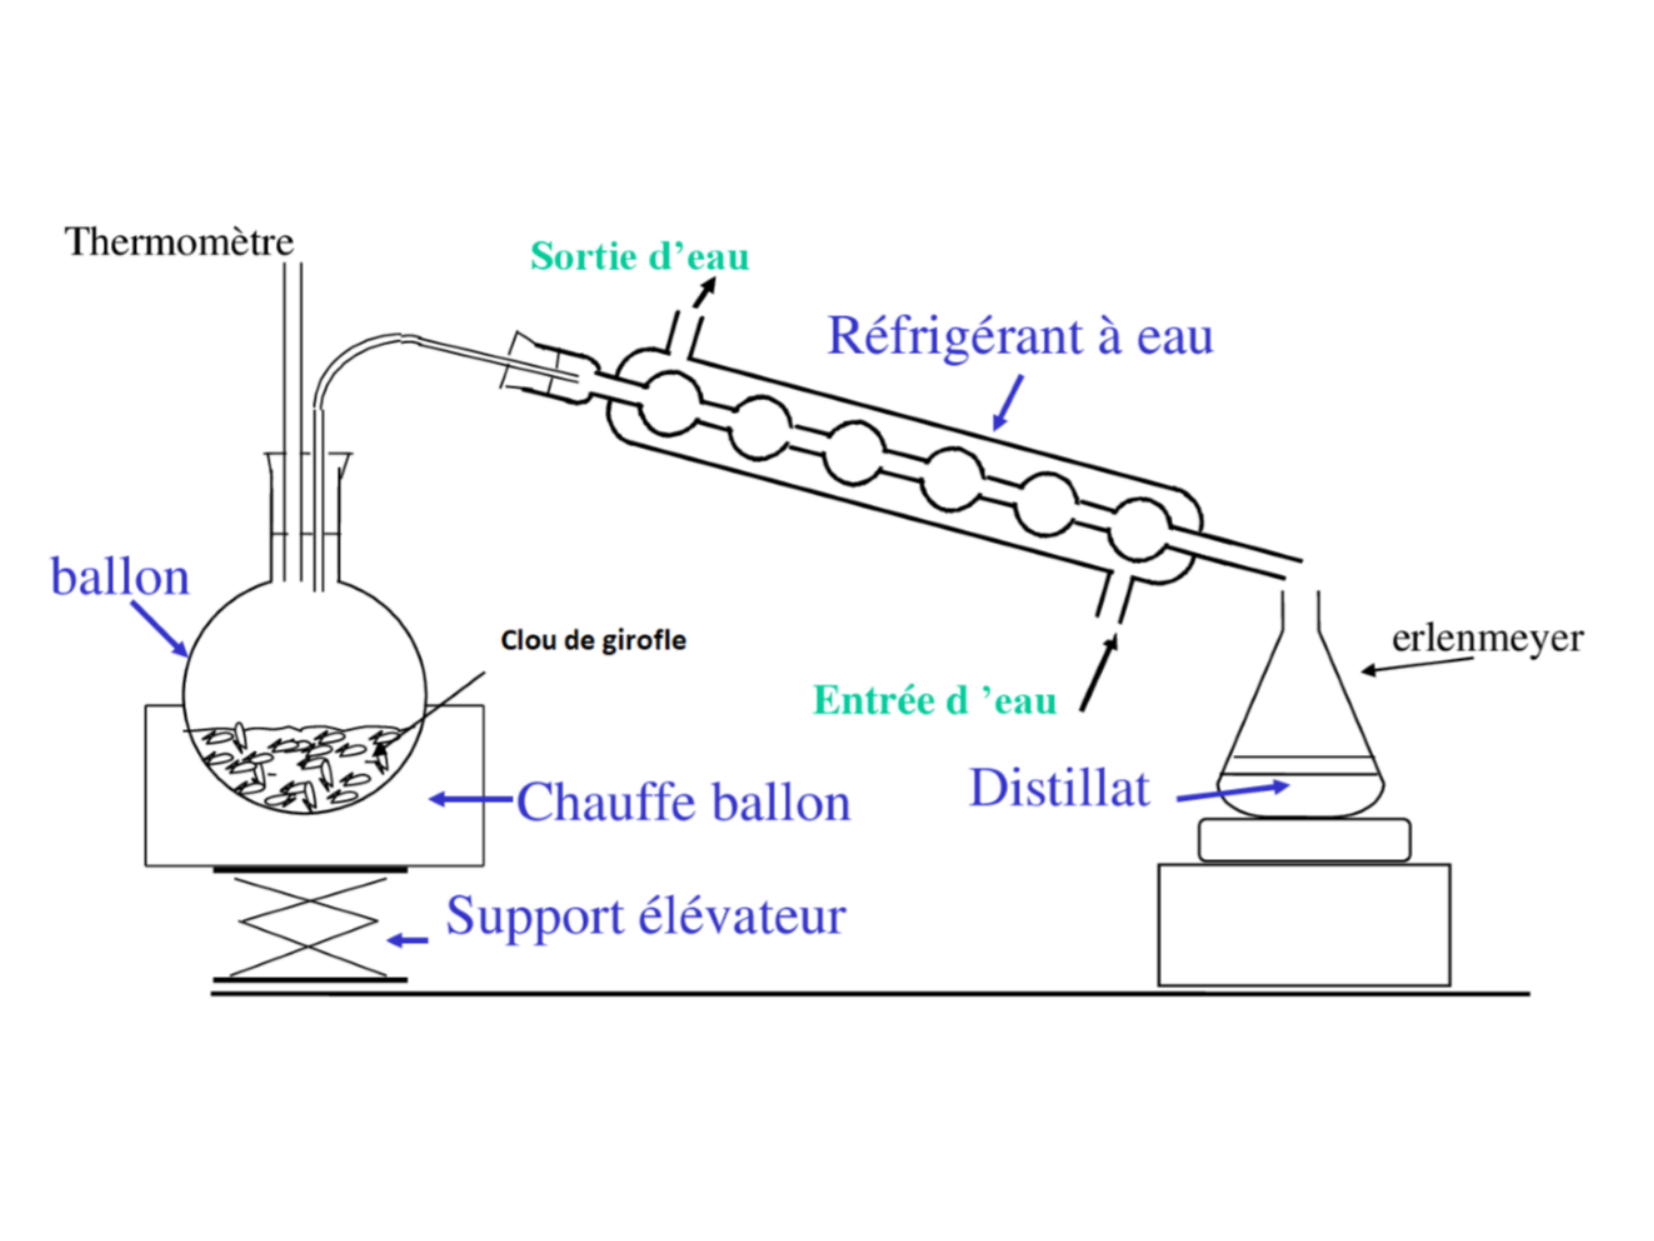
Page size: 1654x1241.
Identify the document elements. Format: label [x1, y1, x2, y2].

picture [15, 200, 1642, 1028]
